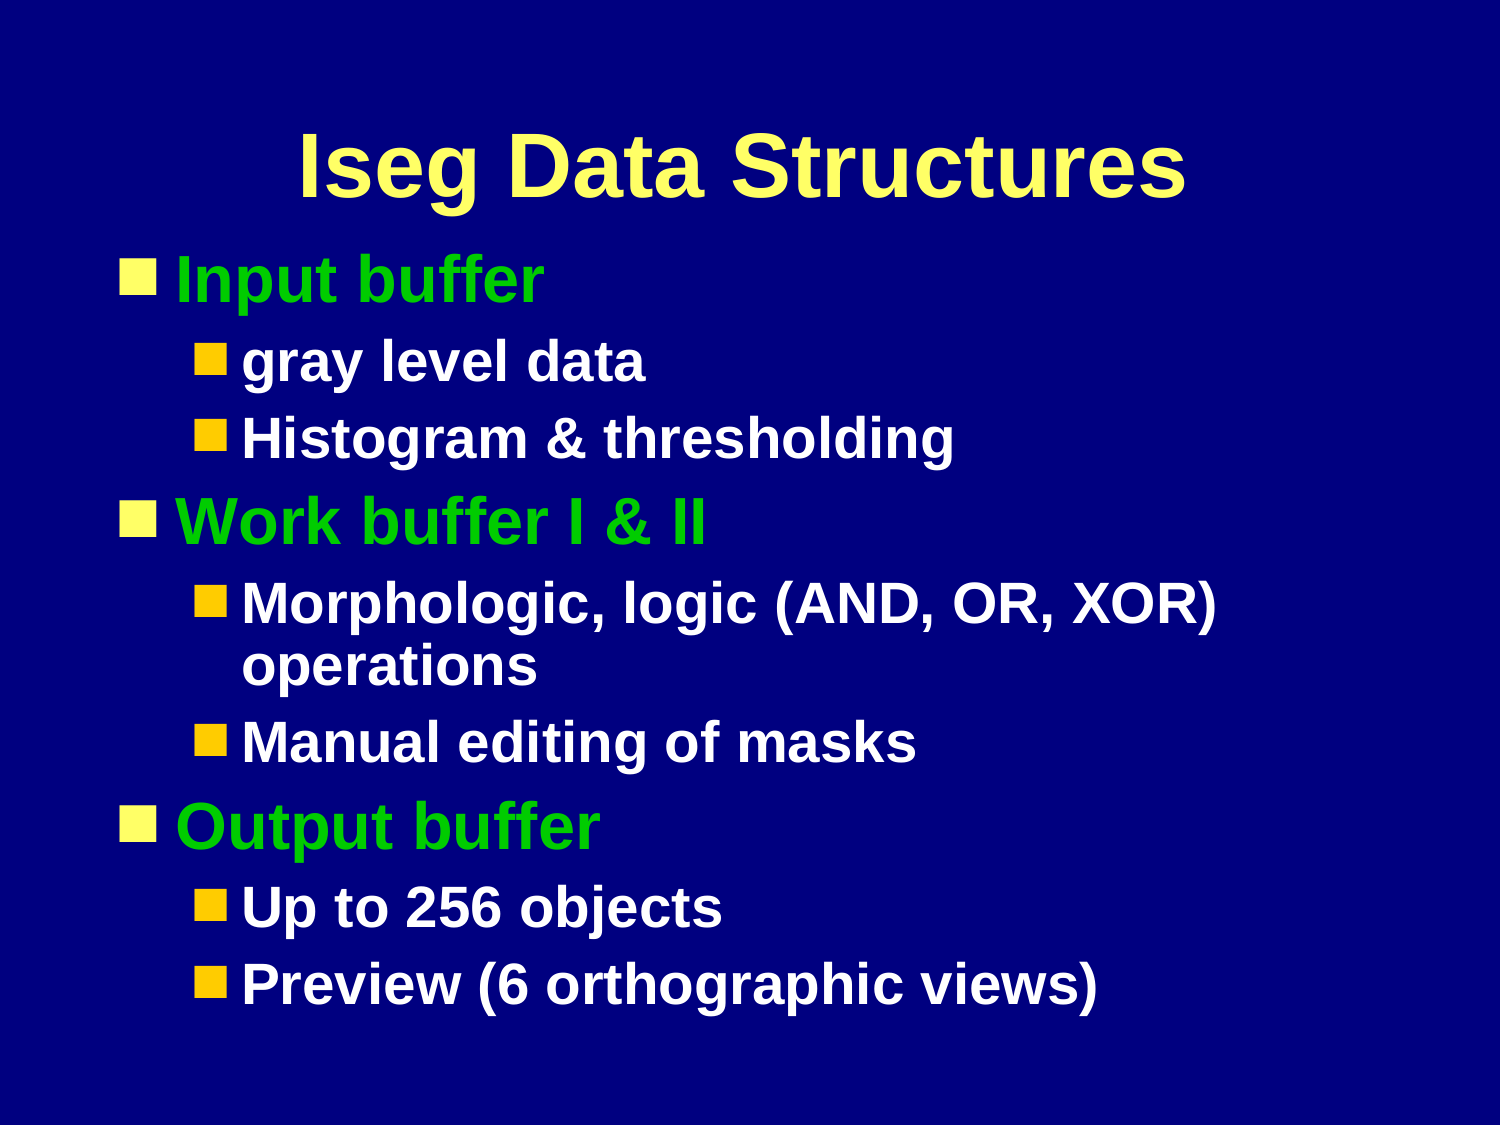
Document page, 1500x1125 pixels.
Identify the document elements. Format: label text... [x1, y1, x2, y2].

title Iseg Data Structures [99, 37, 1388, 225]
list Input buffer gray level data Histogram & thresholding Work buffer I & II Morphologic, logic (AND, OR, XOR) operations Manual editing of masks Output buffer Up to 256 objects Preview (6 orthographic views) [104, 237, 1392, 1125]
